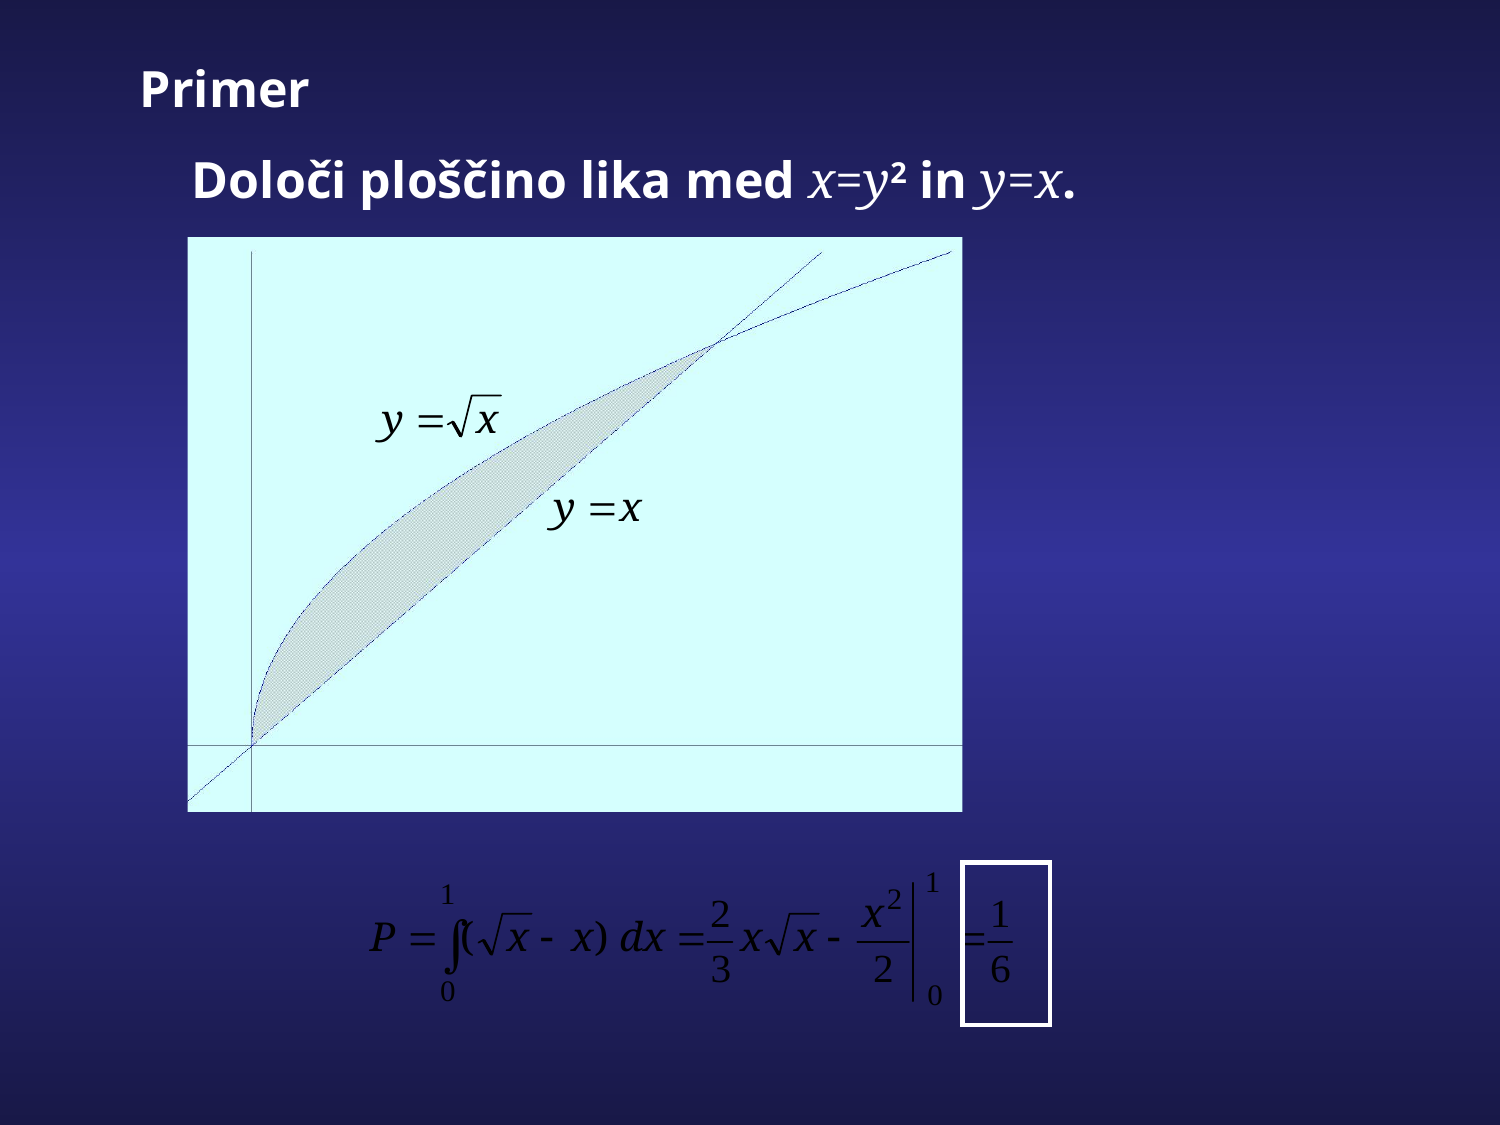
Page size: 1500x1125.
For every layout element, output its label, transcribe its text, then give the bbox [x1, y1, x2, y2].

chart [965, 865, 1022, 1015]
text_box Primer Določi ploščino lika med x=y2 in y=x. [125, 50, 1163, 217]
chart [362, 862, 960, 1015]
chart [375, 387, 510, 451]
picture [187, 237, 963, 812]
chart [546, 494, 651, 538]
